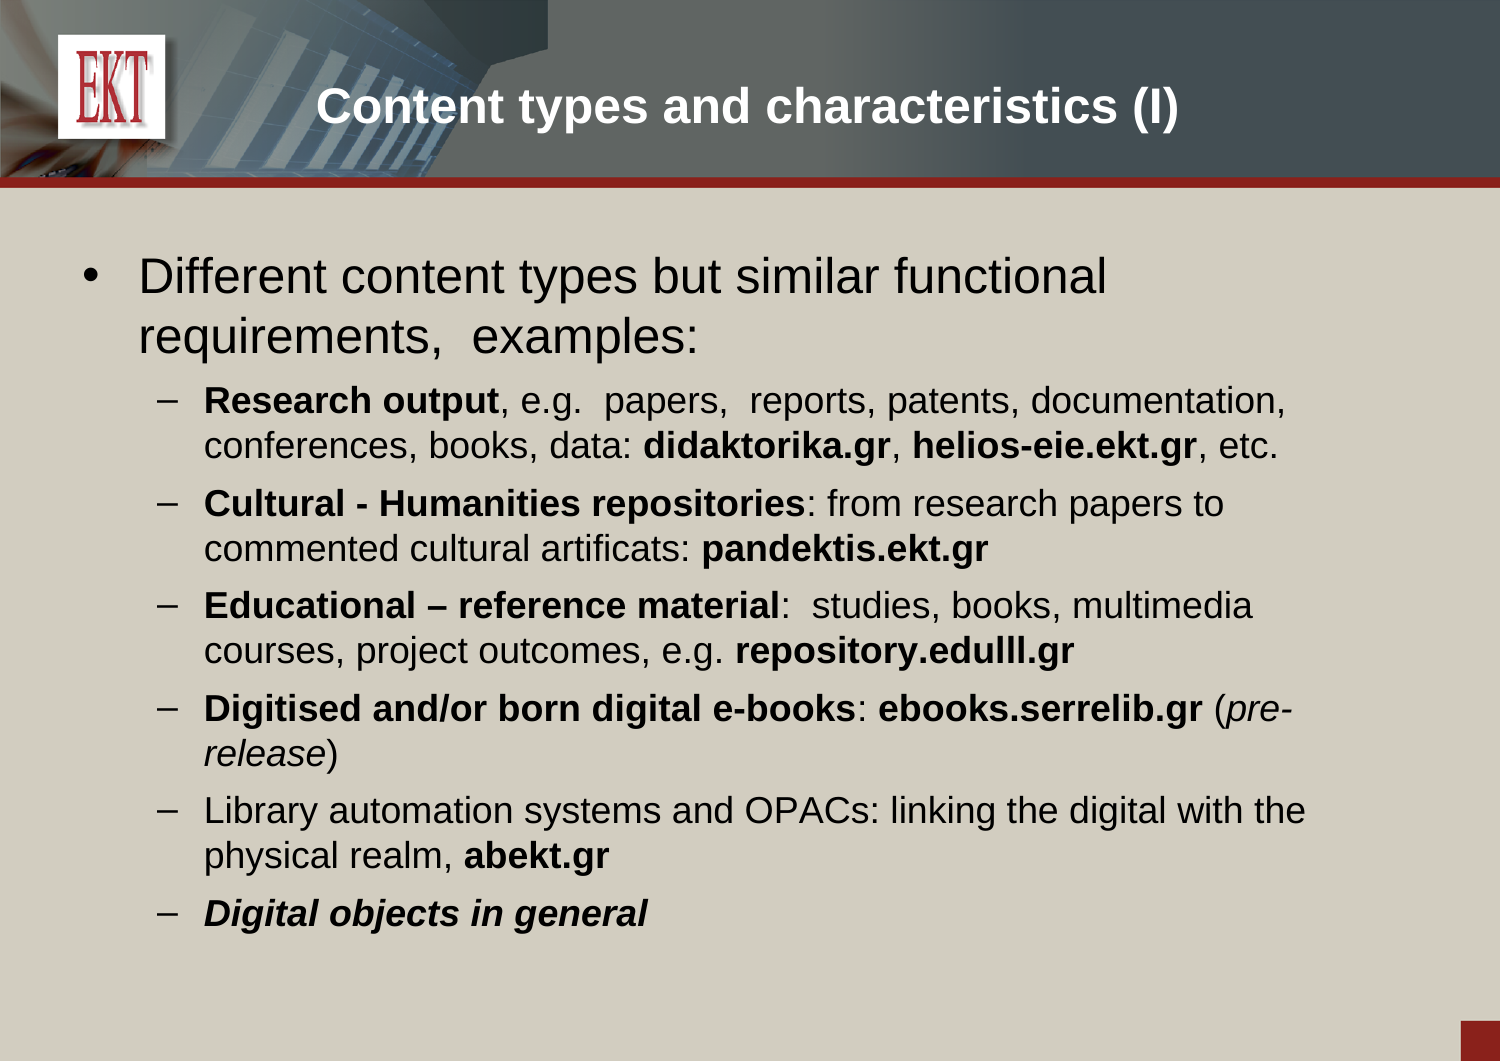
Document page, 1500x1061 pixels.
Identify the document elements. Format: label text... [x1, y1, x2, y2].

list Different content types but similar functional requirements, examples: Research output, e.g. papers, reports, patents, documentation, conferences, books, data: didaktorika.gr, helios-eie.ekt.gr, etc. Cultural - Humanities repositories: from research papers to commented cultural artificats: pandektis.ekt.gr Educational – reference material: studies, books, multimedia courses, project outcomes, e.g. repository.edulll.gr Digitised and/or born digital e-books: ebooks.serrelib.gr (pre-release) Library automation systems and OPACs: linking the digital with the physical realm, abekt.gr Digital objects in general [67, 236, 1418, 991]
picture [0, 0, 1500, 1061]
title Content types and characteristics (I) [301, 42, 1426, 165]
